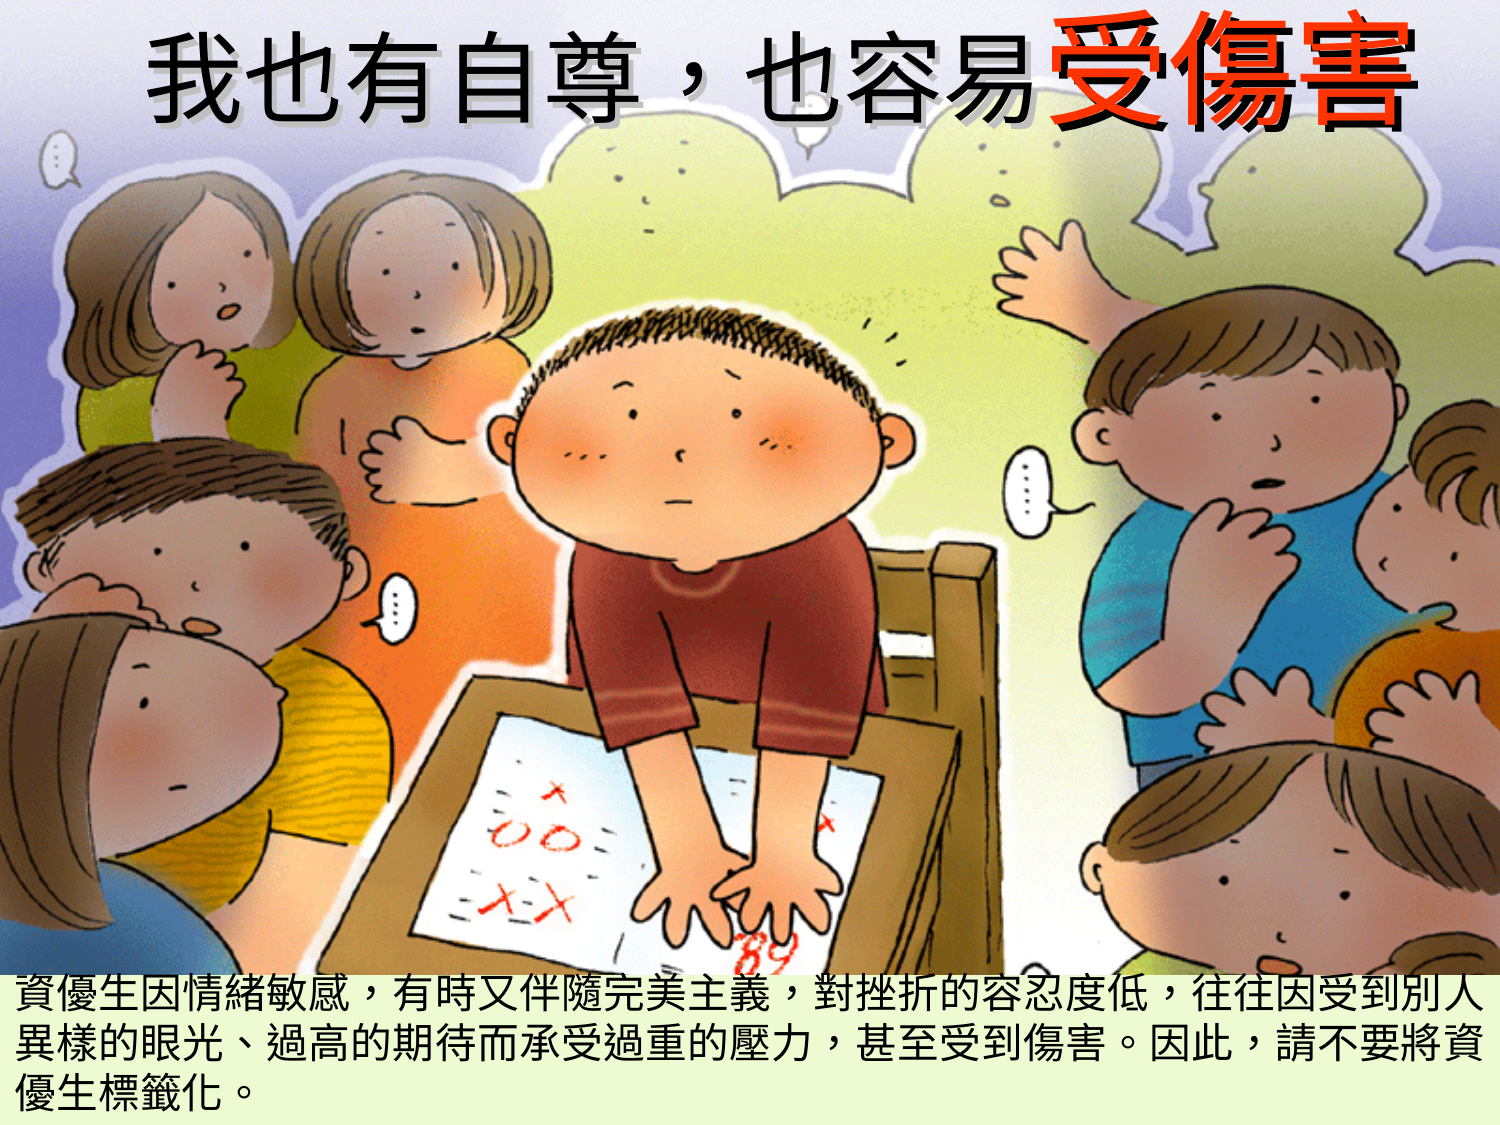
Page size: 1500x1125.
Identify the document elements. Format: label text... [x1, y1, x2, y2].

subtitle 資優生因情緒敏感，有時又伴隨完美主義，對挫折的容忍度低，往往因受到別人異樣的眼光、過高的期待而承受過重的壓力，甚至受到傷害。因此，請不要將資優生標籤化。 [0, 975, 1500, 1125]
title 我也有自尊，也容易受傷害 [62, 0, 1450, 150]
picture [0, 0, 1500, 975]
